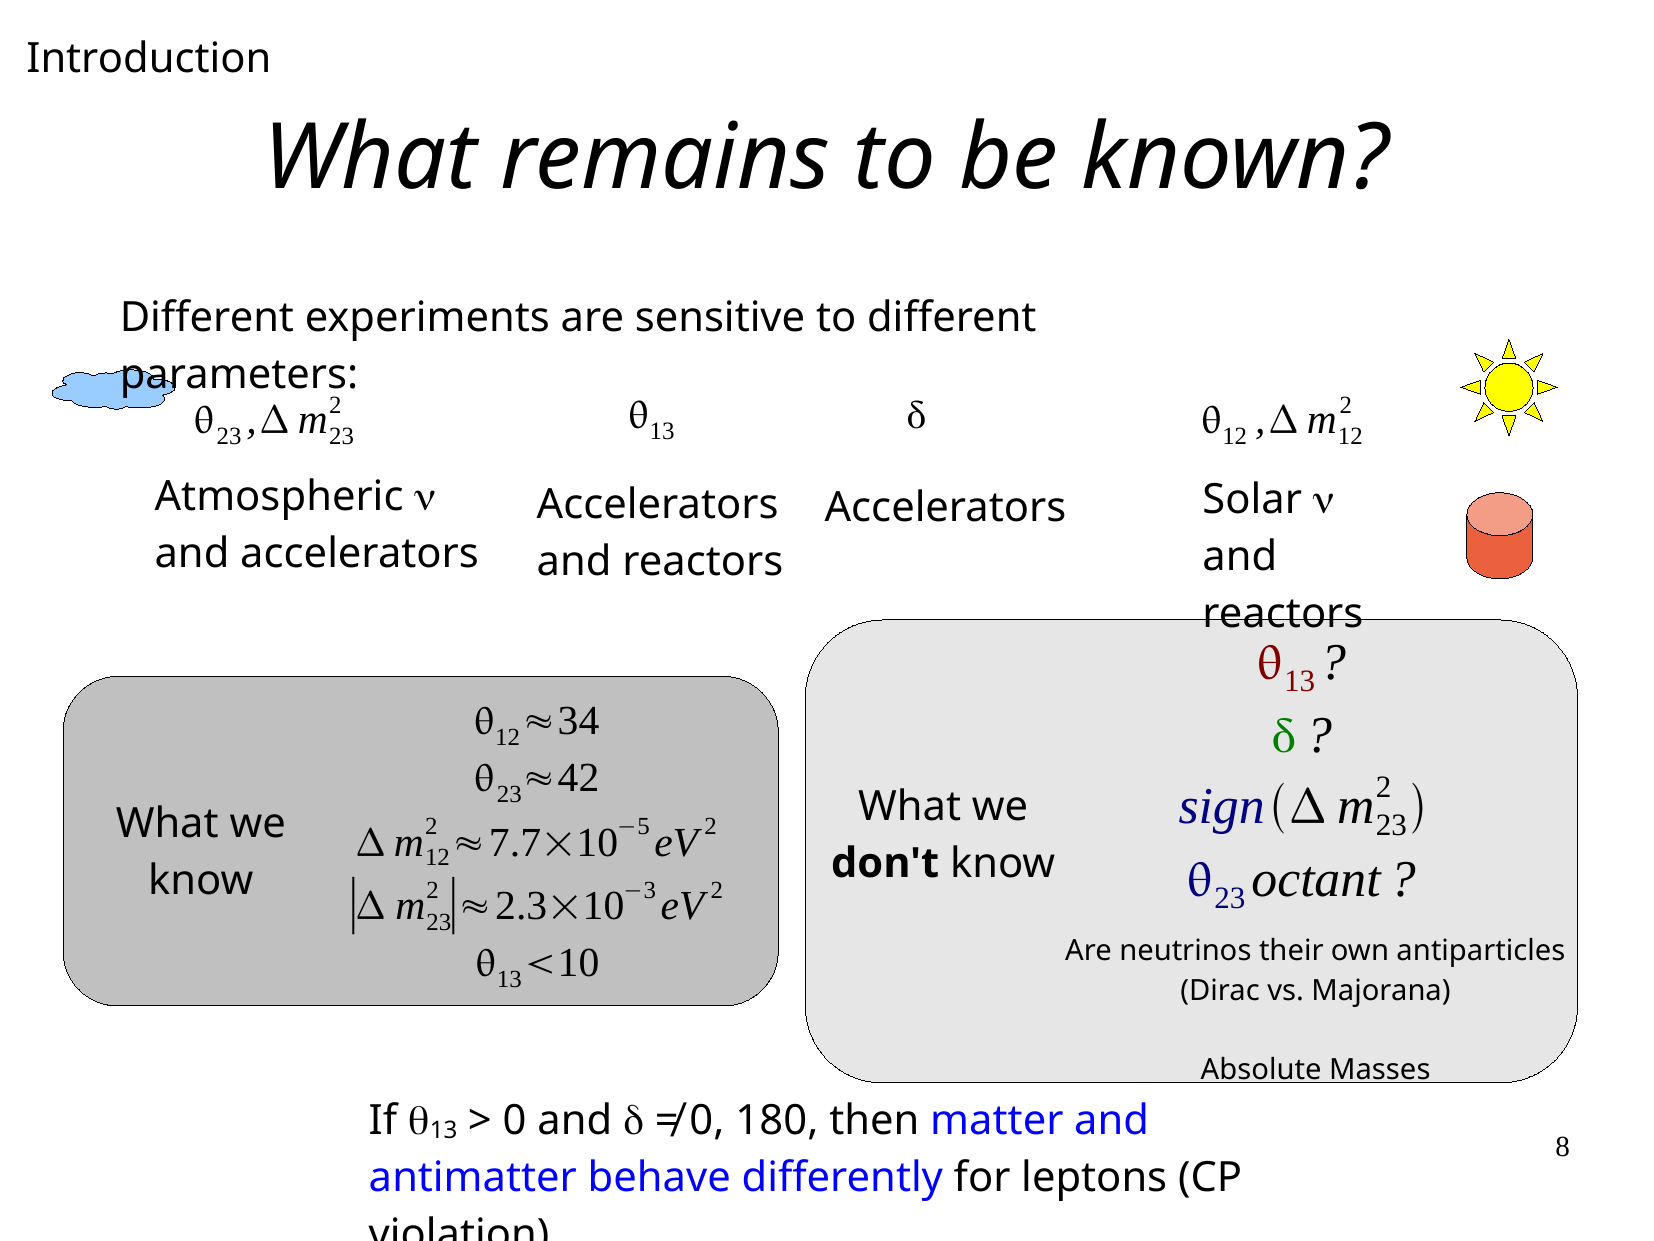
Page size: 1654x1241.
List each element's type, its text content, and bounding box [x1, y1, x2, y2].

text_box What we don't know [807, 768, 1079, 884]
text_box If q13 > 0 and d ≠ 0, 180, then matter and antimatter behave differently for leptons (CP violation). [353, 1082, 1360, 1215]
text_box [1248, 619, 1258, 624]
text_box Atmospheric n and accelerators [139, 458, 514, 579]
chart [899, 389, 935, 441]
text_box [1308, 619, 1320, 624]
text_box Introduction [11, 20, 392, 90]
chart [1194, 389, 1370, 452]
chart [1170, 631, 1433, 918]
text_box [805, 619, 1578, 1083]
text_box [1524, 353, 1543, 372]
text_box [63, 676, 779, 1006]
text_box Accelerators [809, 469, 1073, 535]
text_box Are neutrinos their own antiparticles (Dirac vs. Majorana) Absolute Masses [1040, 921, 1592, 1077]
text_box [1502, 415, 1516, 436]
chart [186, 391, 360, 450]
text_box [1466, 516, 1533, 579]
chart [621, 389, 682, 447]
text_box Solar n and reactors [1187, 461, 1456, 581]
title What remains to be known? [82, 56, 1571, 250]
text_box [1524, 402, 1543, 422]
text_box [1484, 363, 1534, 412]
text_box Accelerators and reactors [521, 465, 816, 581]
text_box [126, 369, 139, 385]
text_box What we know [86, 785, 316, 900]
text_box [151, 378, 161, 385]
text_box [1537, 380, 1558, 395]
text_box [1502, 339, 1516, 359]
text_box [1474, 353, 1494, 372]
chart [339, 695, 729, 996]
text_box [52, 370, 175, 410]
text_box Different experiments are sensitive to different parameters: [105, 279, 1233, 345]
text_box [1460, 380, 1481, 395]
text_box [1474, 402, 1494, 422]
